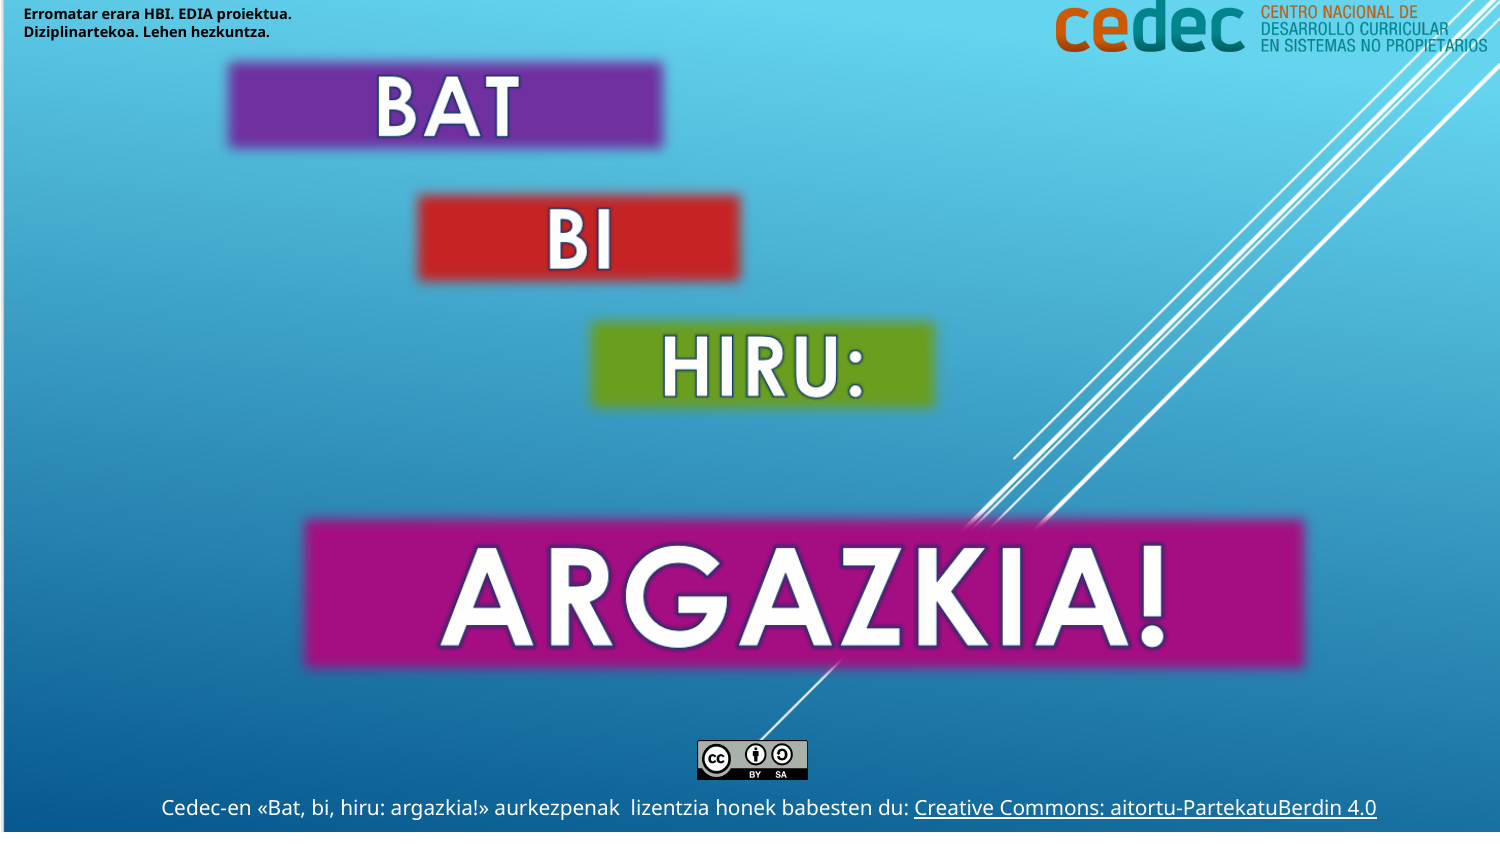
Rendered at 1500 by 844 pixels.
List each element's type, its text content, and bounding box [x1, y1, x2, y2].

text_box Erromatar erara HBI. EDIA proiektua. Diziplinartekoa. Lehen hezkuntza. [8, 0, 501, 52]
text_box Cedec-en «Bat, bi, hiru: argazkia!» aurkezpenak lizentzia honek babesten du: Creative Commons: aitortu-PartekatuBerdin 4.0 [132, 779, 1405, 838]
picture [1, 0, 1500, 832]
